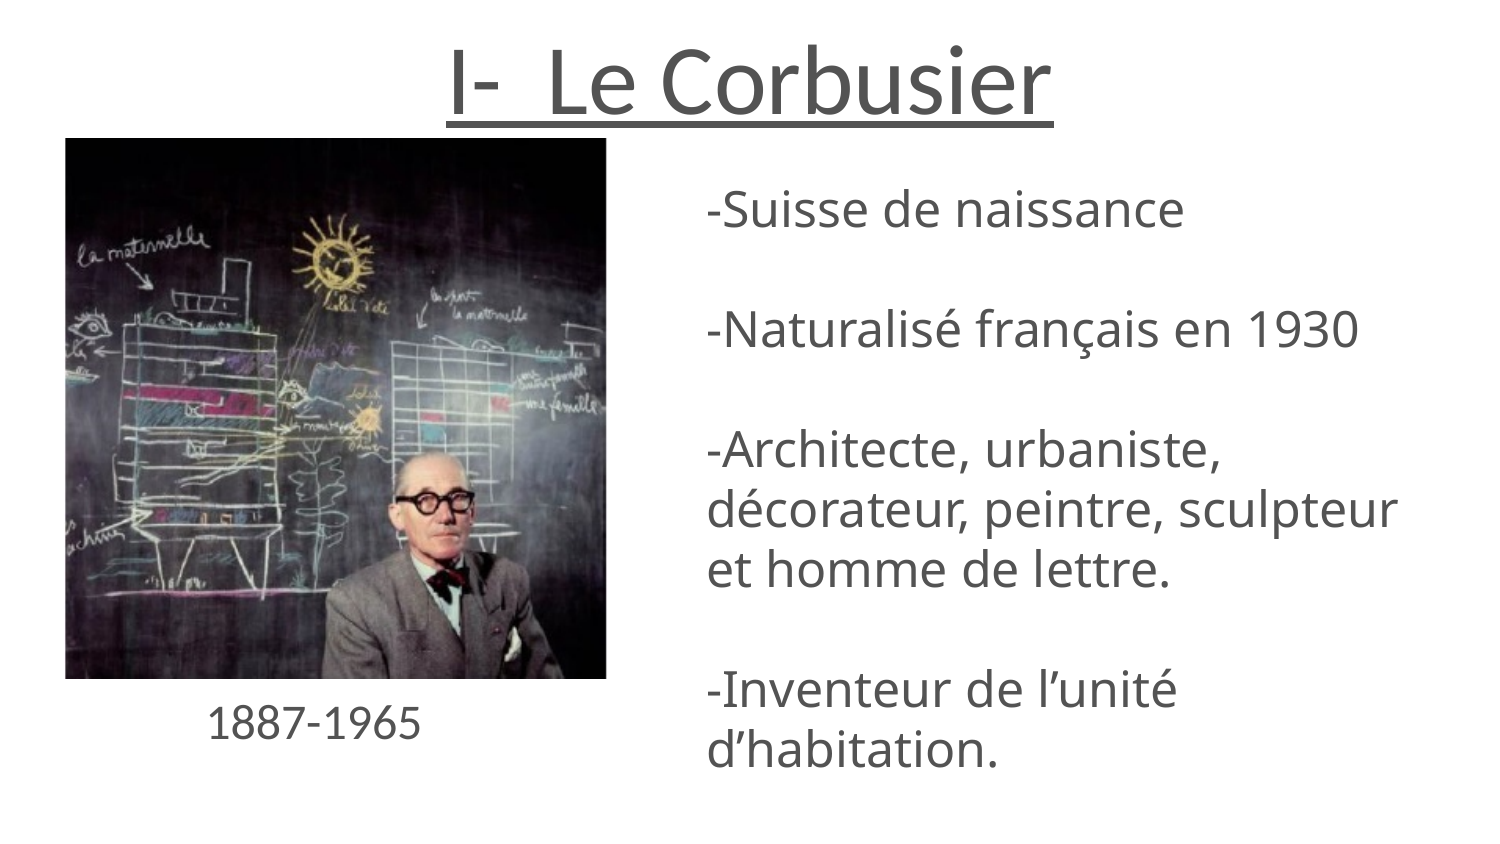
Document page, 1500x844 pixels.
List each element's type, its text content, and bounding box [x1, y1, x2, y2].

picture [64, 138, 608, 679]
text_box I- Le Corbusier [0, 0, 1500, 199]
text_box 1887-1965 [109, 639, 609, 745]
text_box -Suisse de naissance -Naturalisé français en 1930 -Architecte, urbaniste, décorateur, peintre, sculpteur et homme de lettre. -Inventeur de l’unité d’habitation. [690, 199, 1437, 807]
